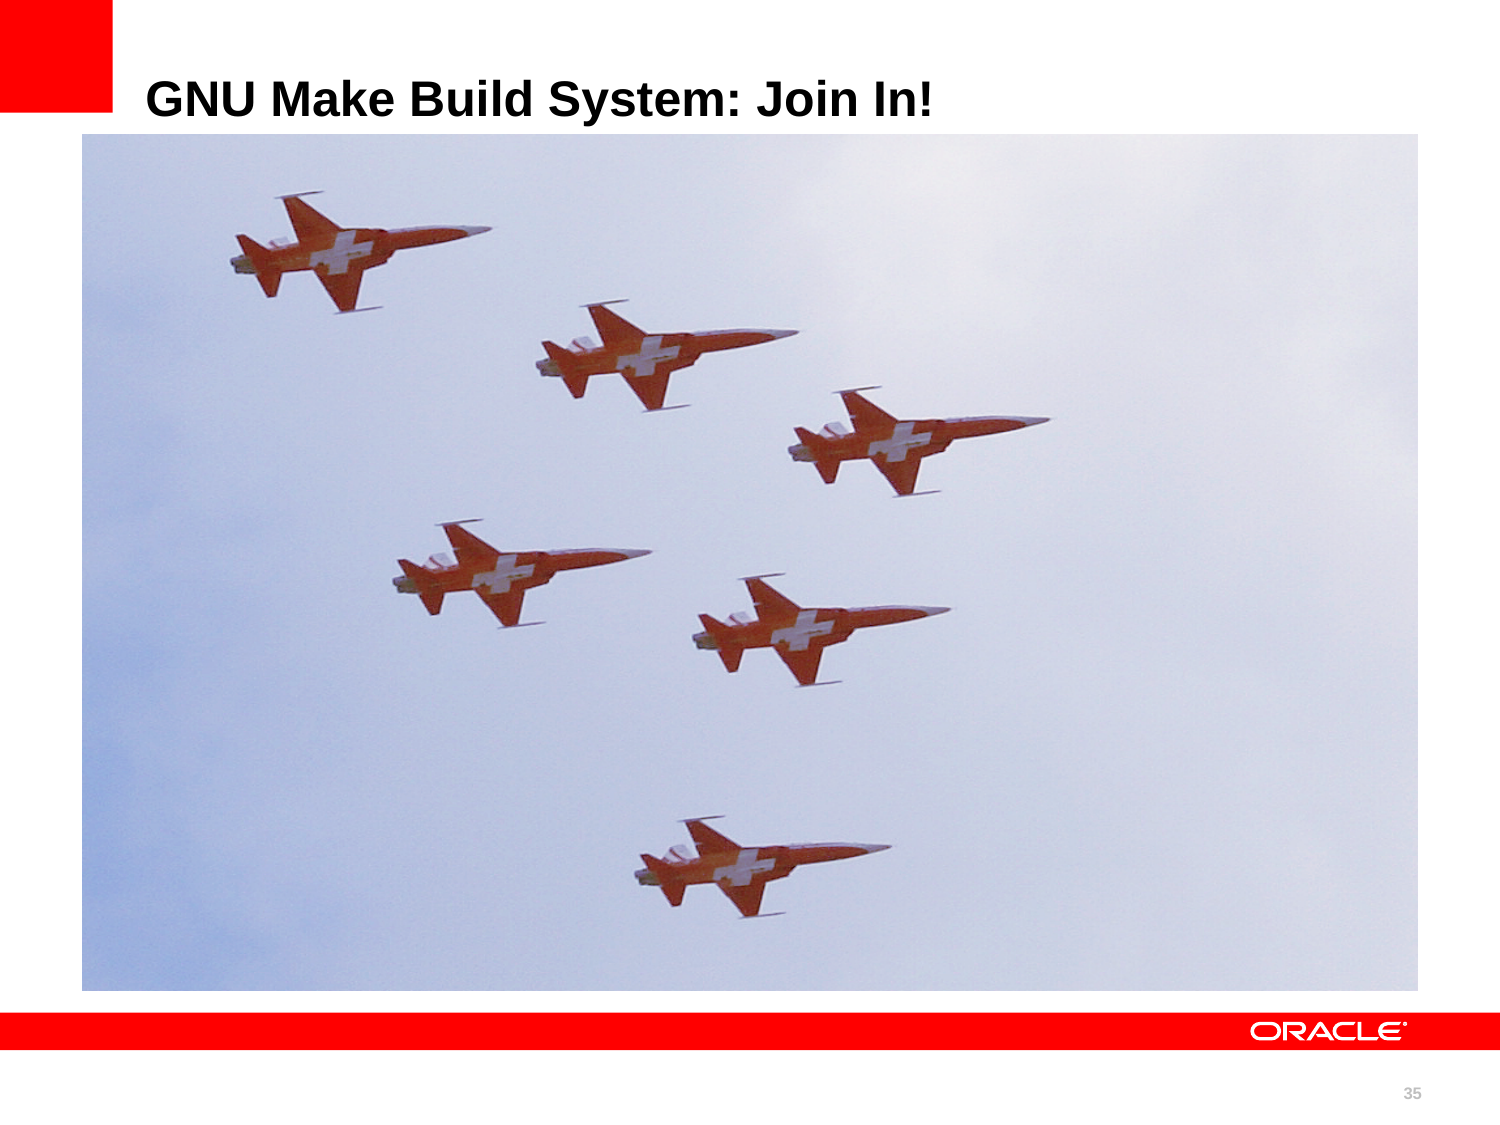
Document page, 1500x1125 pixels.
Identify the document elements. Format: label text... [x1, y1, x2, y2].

title GNU Make Build System: Join In! [145, 67, 1388, 134]
picture [82, 134, 1418, 991]
